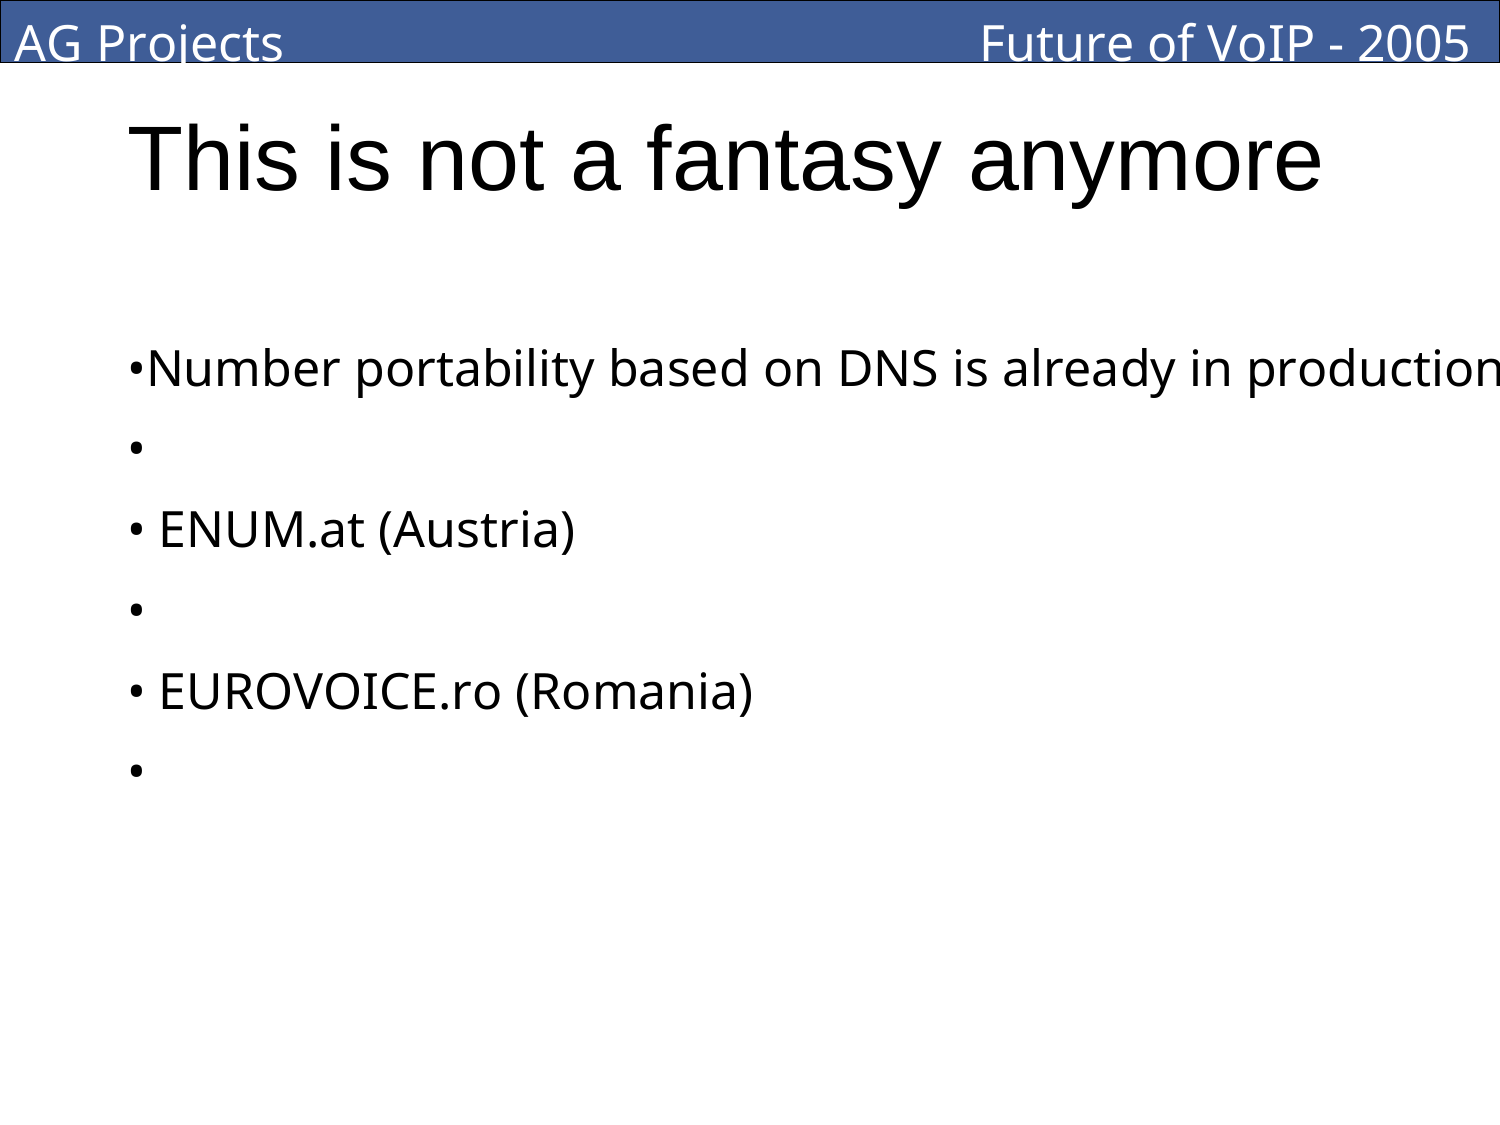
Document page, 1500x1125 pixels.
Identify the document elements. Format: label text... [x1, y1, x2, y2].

text_box Number portability based on DNS is already in production status: ENUM.at (Austria) EUROVOICE.ro (Romania) [112, 324, 1388, 1000]
text_box This is not a fantasy anymore [112, 99, 1388, 288]
